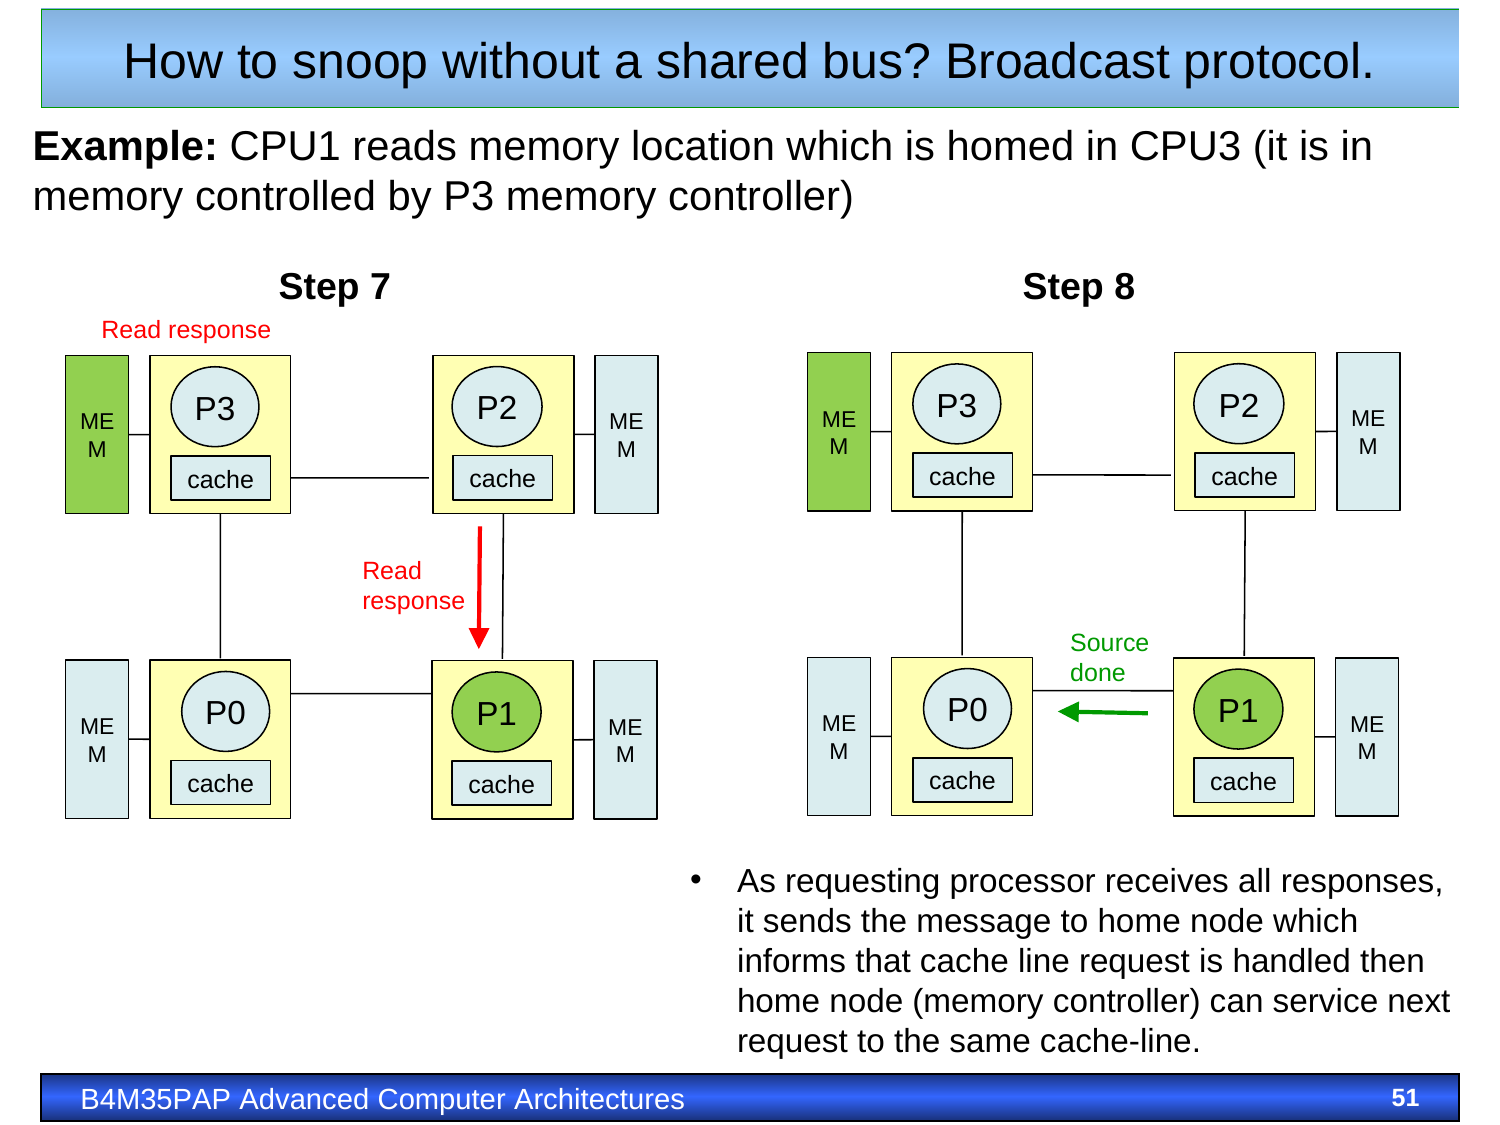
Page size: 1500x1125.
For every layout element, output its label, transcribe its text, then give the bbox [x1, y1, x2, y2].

text_box cache [453, 455, 553, 500]
text_box P1 [452, 671, 542, 752]
text_box MEM [65, 355, 129, 514]
text_box P0 [181, 671, 270, 752]
text_box [1174, 352, 1316, 656]
text_box Step 8 [1008, 258, 1151, 316]
text_box As requesting processor receives all responses, it sends the message to home node which informs that cache line request is handled then home node (memory controller) can service next request to the same cache-line. [675, 851, 1468, 1067]
text_box cache [1194, 452, 1295, 497]
text_box cache [912, 453, 1013, 498]
text_box [891, 657, 1055, 816]
text_box MEM [1336, 352, 1400, 511]
text_box cache [452, 761, 552, 806]
text_box cache [170, 760, 271, 805]
text_box MEM [593, 660, 657, 819]
text_box Source done [1055, 619, 1196, 695]
text_box MEM [594, 355, 658, 514]
text_box [432, 355, 574, 659]
text_box MEM [65, 660, 129, 819]
text_box [149, 355, 429, 659]
text_box cache [170, 455, 271, 501]
text_box Read response [347, 547, 488, 623]
text_box P3 [912, 363, 1001, 444]
text_box cache [912, 757, 1013, 802]
text_box [891, 352, 1171, 656]
title How to snoop without a shared bus? Broadcast protocol. [41, 8, 1459, 108]
text_box [1173, 657, 1315, 816]
text_box cache [1193, 758, 1294, 803]
text_box P2 [1193, 363, 1284, 444]
text_box P1 [1193, 669, 1283, 750]
text_box P3 [171, 366, 259, 447]
text_box MEM [1335, 657, 1399, 816]
list Example: CPU1 reads memory location which is homed in CPU3 (it is in memory controlled by P3 memory controller) [17, 111, 1500, 233]
text_box Read response [86, 306, 290, 352]
text_box P0 [923, 668, 1012, 749]
text_box P2 [452, 366, 543, 447]
text_box Step 7 [263, 258, 407, 316]
text_box [149, 660, 573, 819]
text_box MEM [807, 657, 871, 816]
text_box MEM [807, 352, 871, 511]
